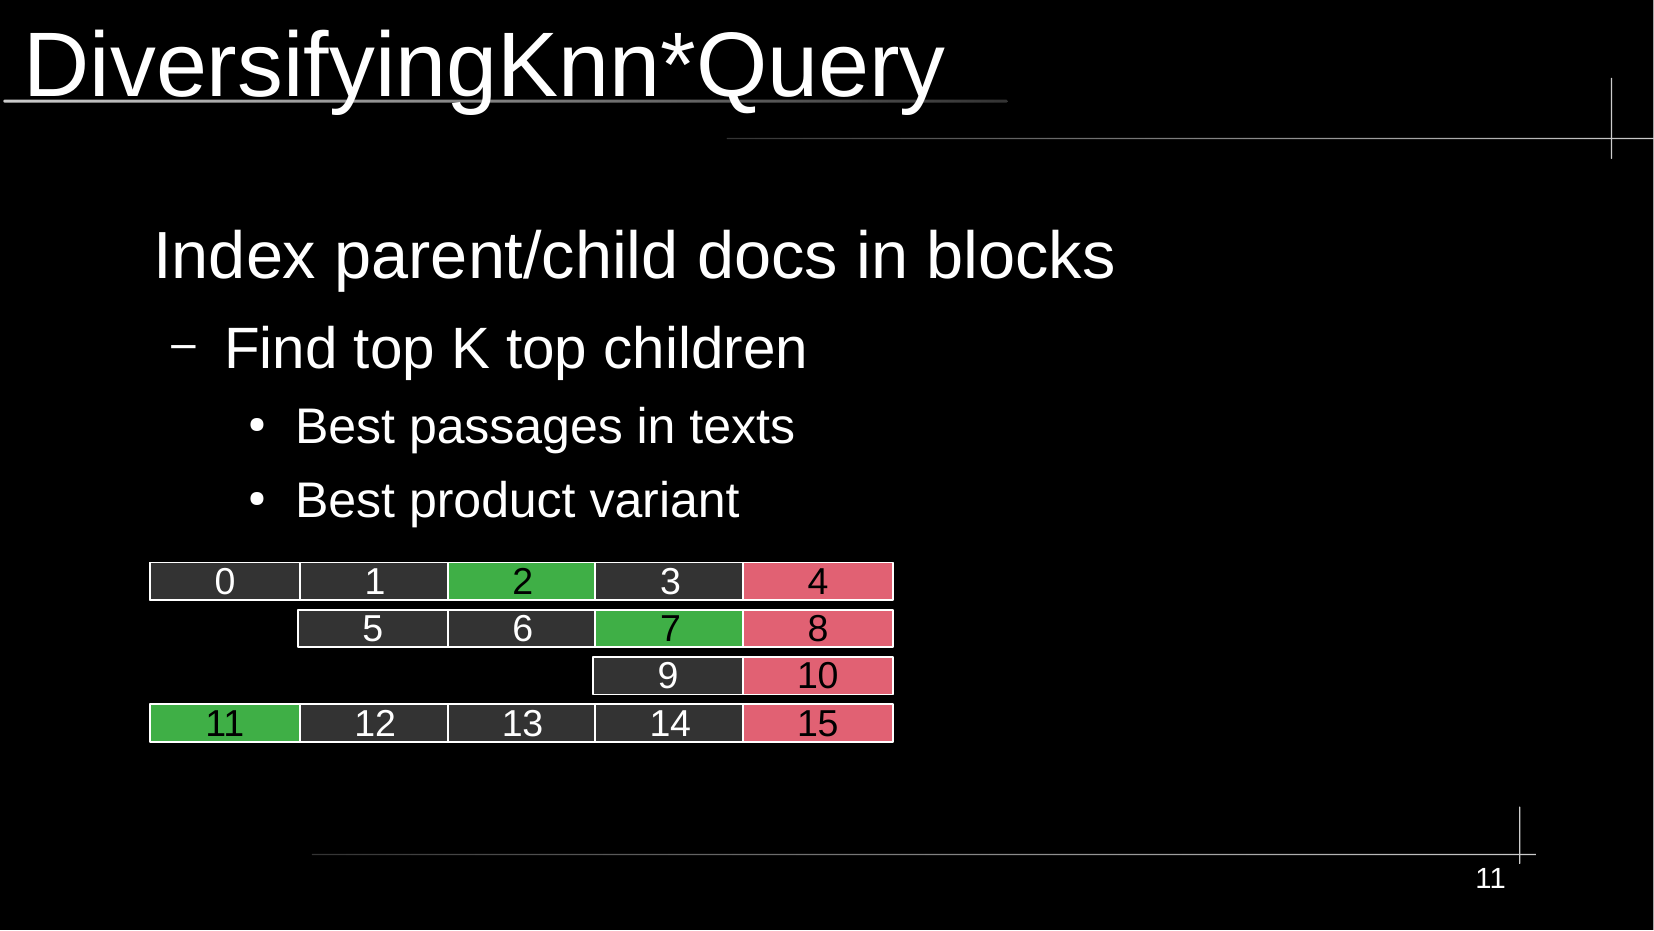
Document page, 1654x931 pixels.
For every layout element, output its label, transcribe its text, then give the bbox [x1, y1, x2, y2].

text_box 11 [150, 704, 301, 742]
text_box 1 [301, 562, 447, 600]
text_box 14 [595, 704, 742, 742]
text_box 8 [742, 609, 893, 648]
text_box 3 [595, 562, 742, 600]
text_box 7 [595, 609, 742, 648]
text_box 10 [743, 656, 893, 695]
text_box 4 [742, 562, 893, 600]
text_box 15 [742, 704, 893, 742]
text_box 0 [150, 562, 301, 600]
text_box 9 [592, 656, 743, 695]
list Index parent/child docs in blocks Find top K top children Best passages in texts Best product variant [82, 217, 1538, 563]
text_box 5 [297, 609, 448, 648]
text_box 6 [448, 609, 595, 648]
text_box 13 [447, 704, 595, 742]
text_box 12 [301, 704, 447, 742]
title DiversifyingKnn*Query [23, 11, 1589, 119]
text_box 2 [447, 562, 595, 600]
